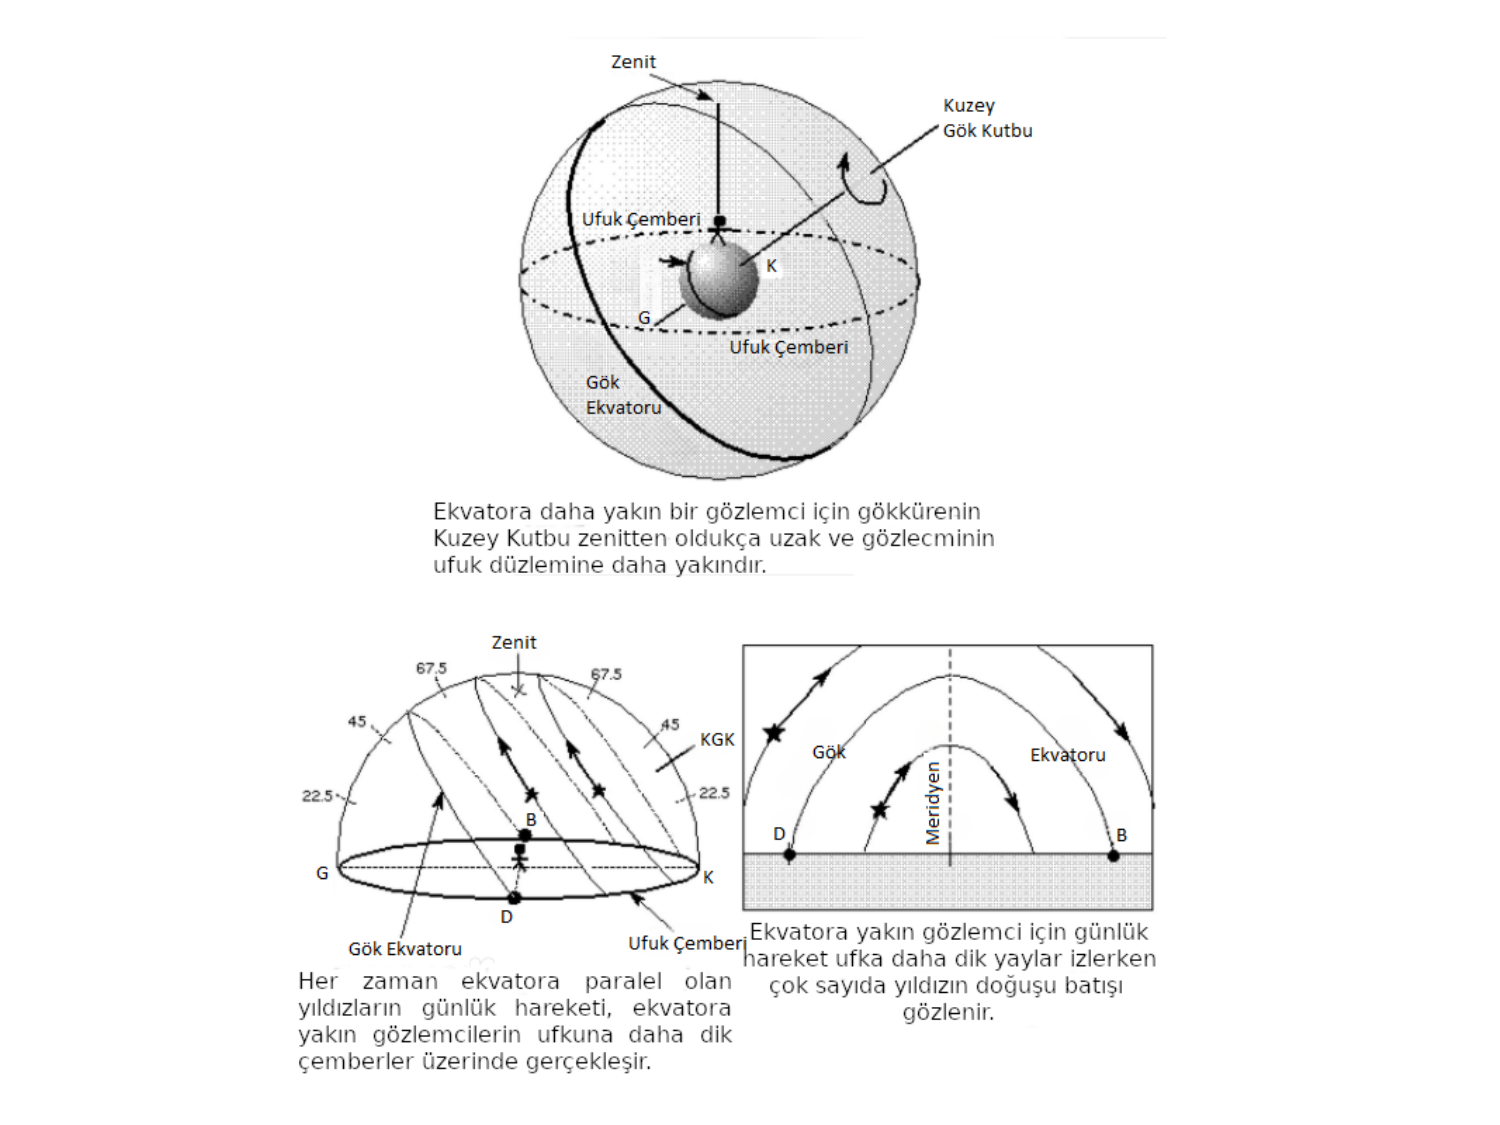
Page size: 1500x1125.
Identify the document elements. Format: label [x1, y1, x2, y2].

picture [284, 12, 1188, 1096]
